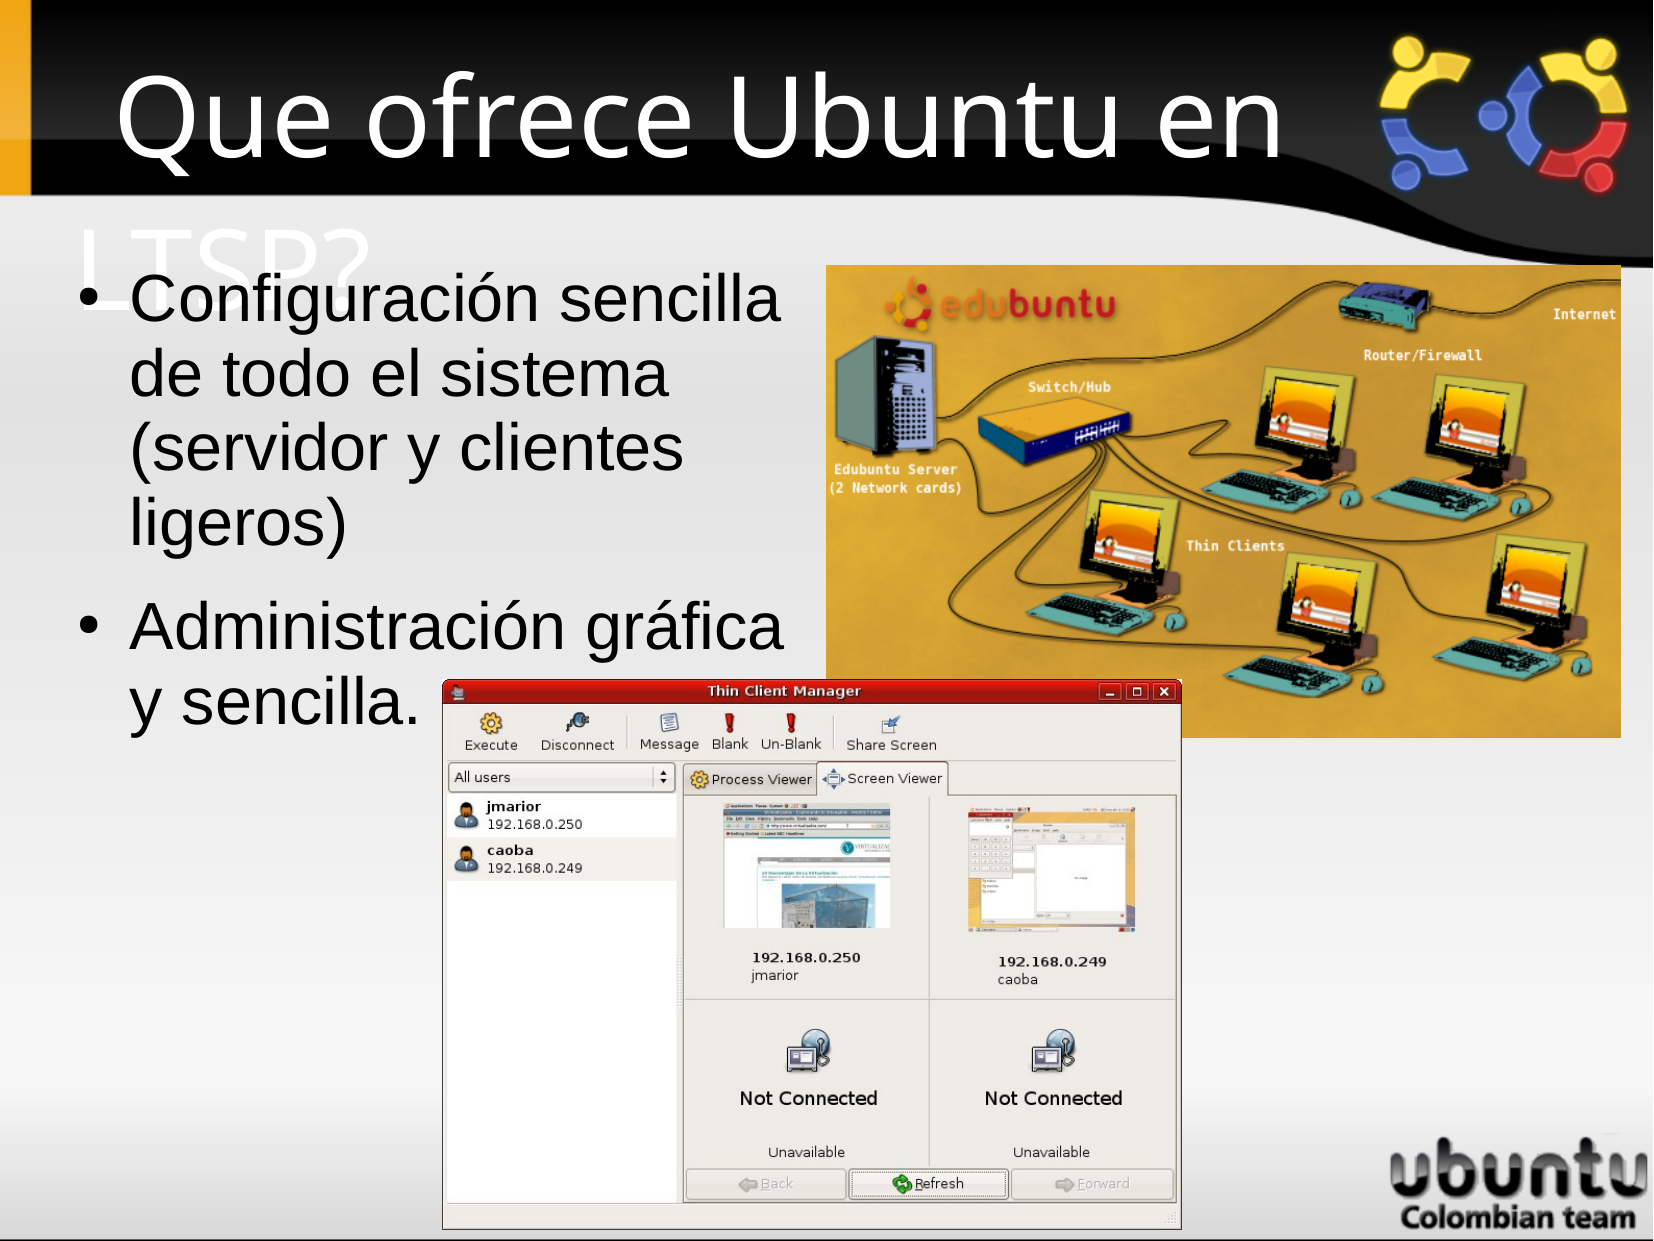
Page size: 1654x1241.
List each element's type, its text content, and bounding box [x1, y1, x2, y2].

text_box Que ofrece Ubuntu en LTSP? [59, 29, 1447, 178]
list Configuración sencilla de todo el sistema (servidor y clientes ligeros) Administración gráfica y sencilla. [59, 260, 827, 739]
picture [0, 0, 1653, 1241]
